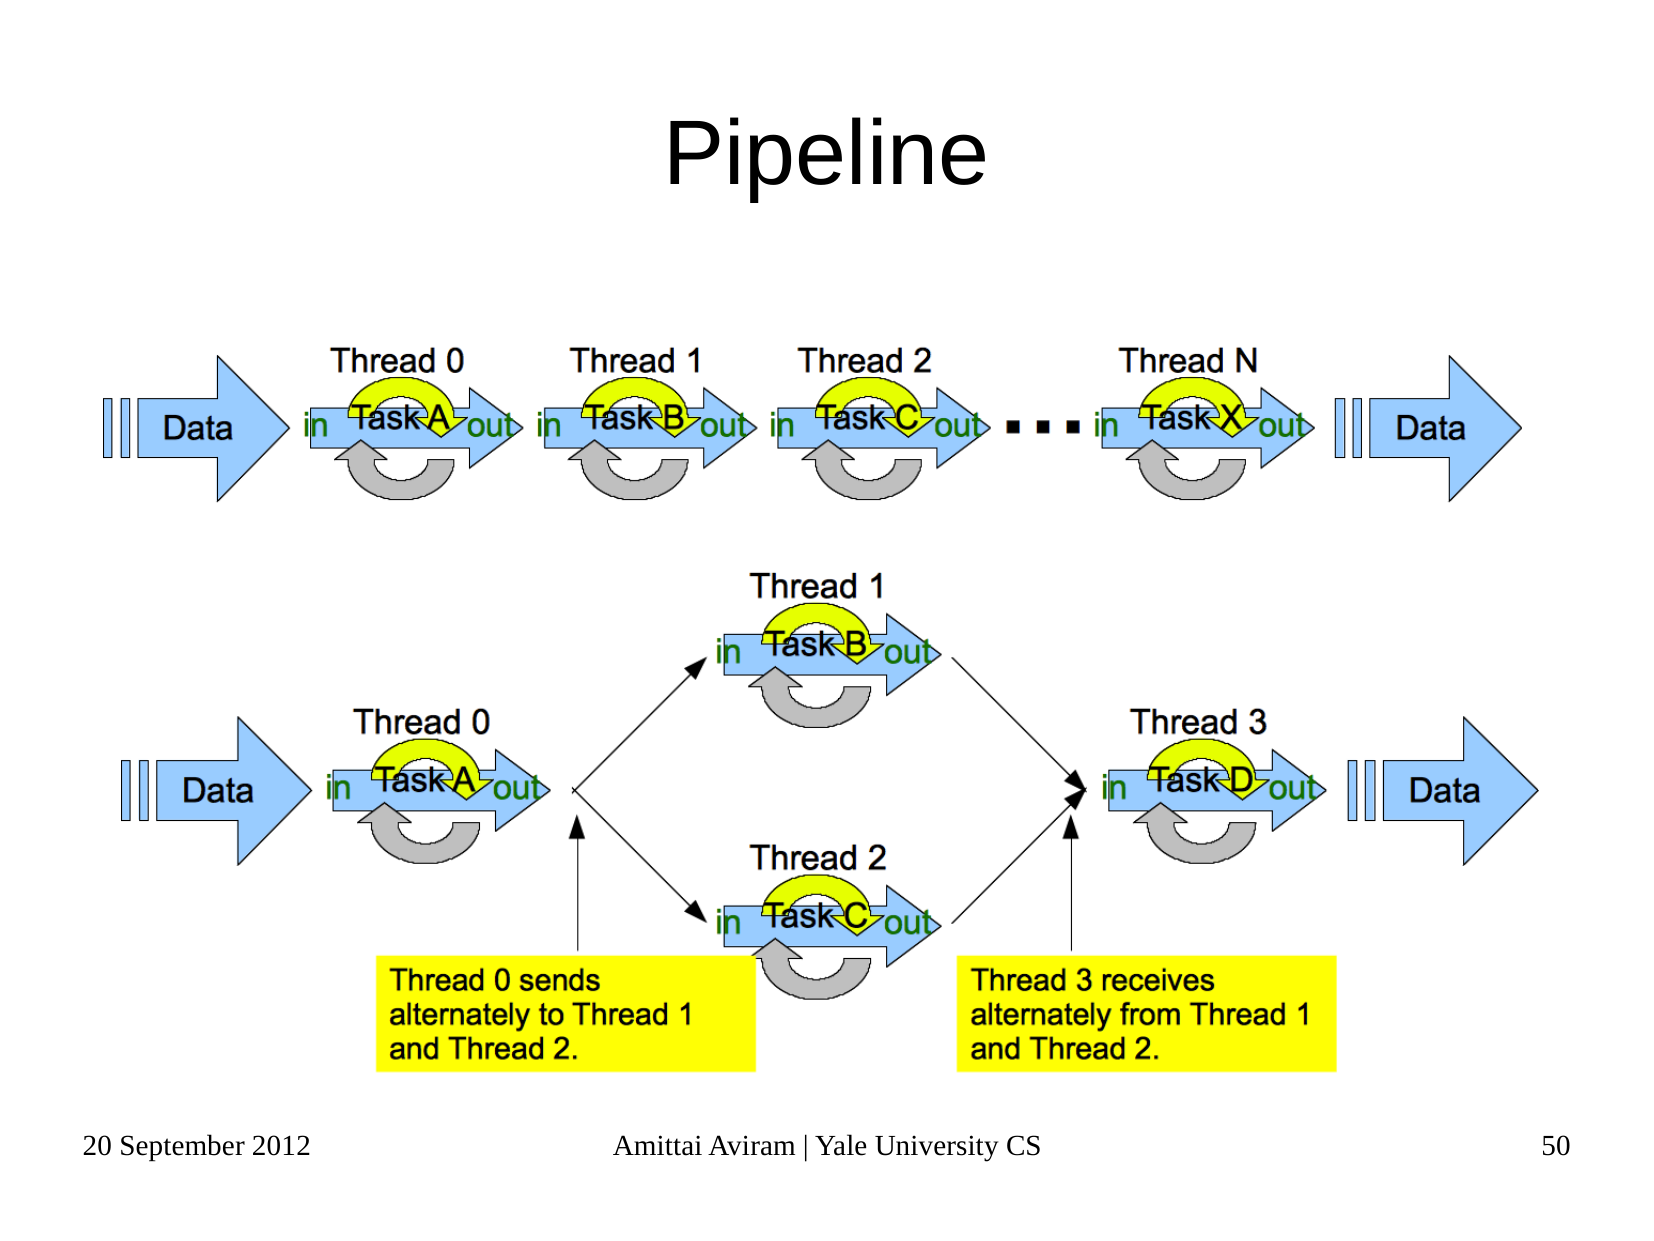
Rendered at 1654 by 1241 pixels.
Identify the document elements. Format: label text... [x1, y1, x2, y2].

title Pipeline [82, 49, 1571, 257]
picture [103, 334, 1539, 1081]
